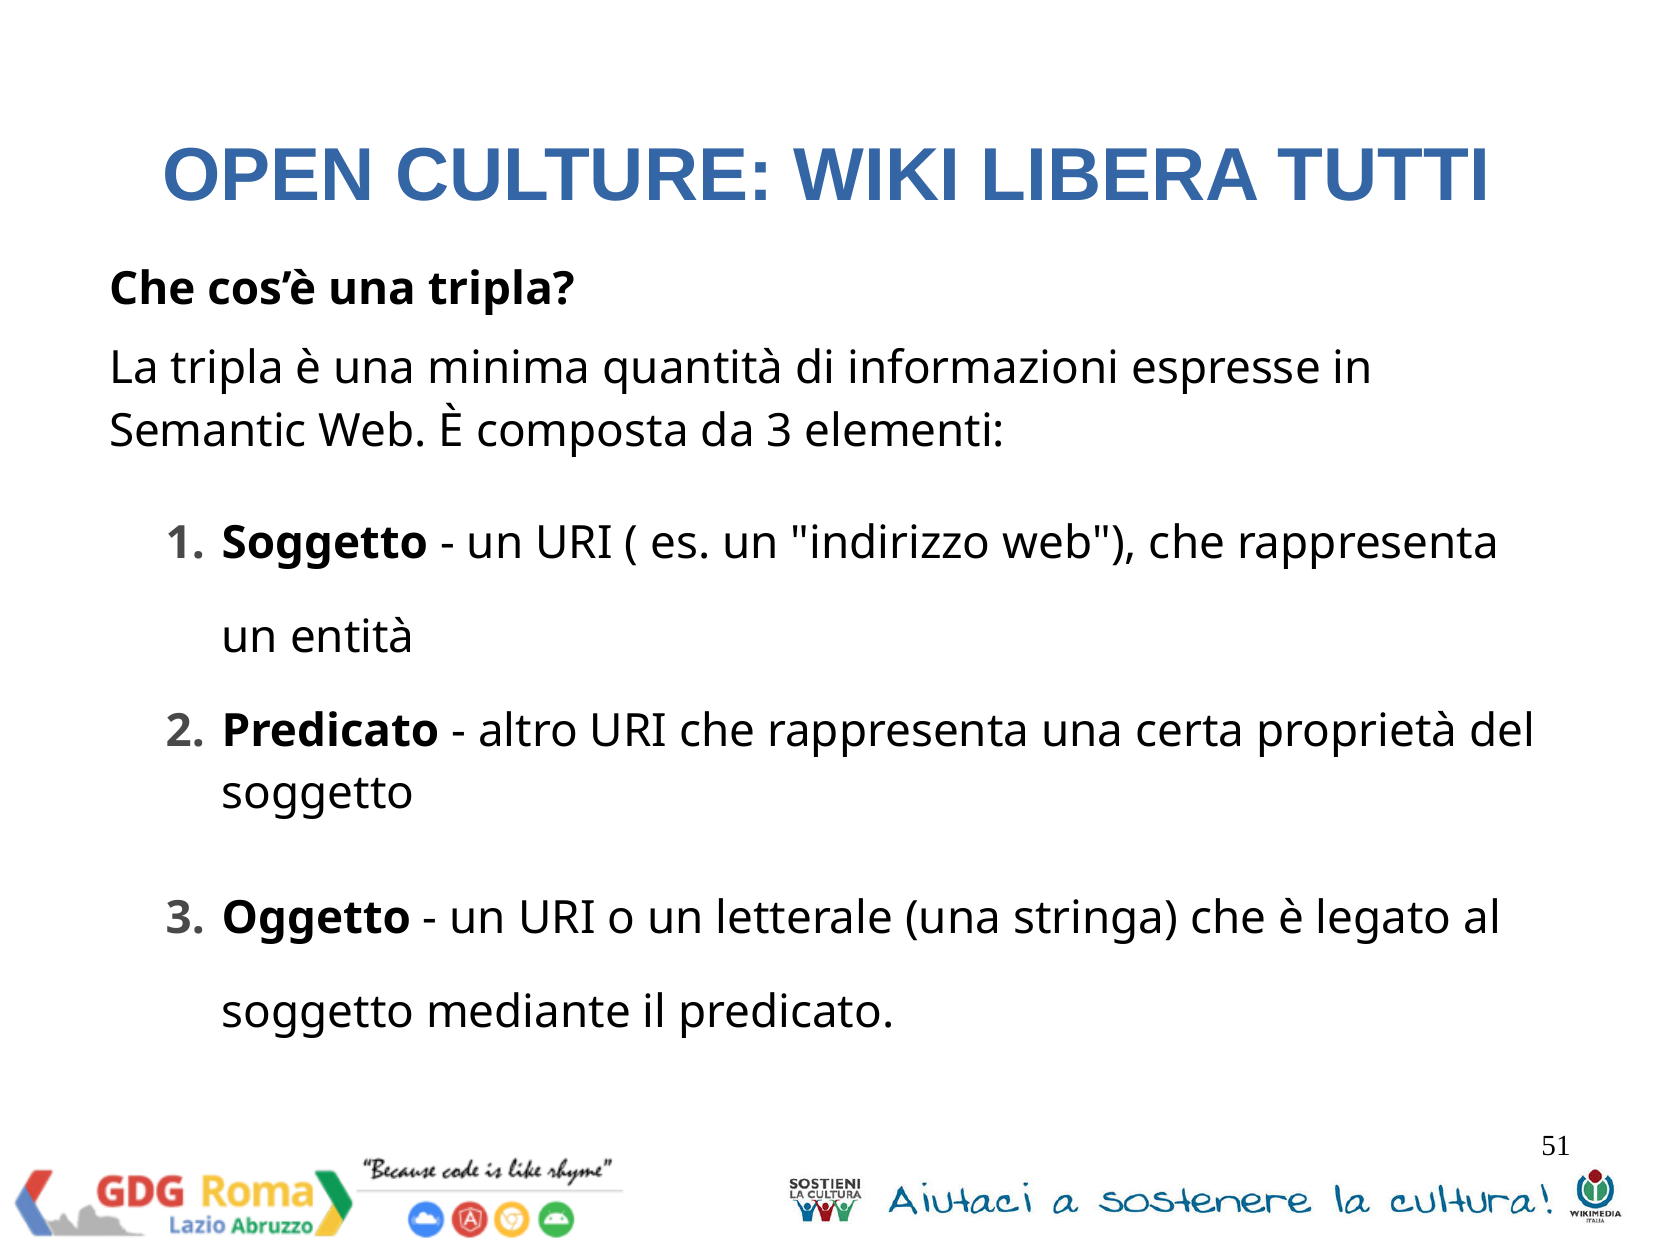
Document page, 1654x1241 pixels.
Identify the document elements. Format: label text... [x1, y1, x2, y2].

title OPEN CULTURE: WIKI LIBERA TUTTI [11, 17, 1642, 249]
picture [11, 1155, 626, 1241]
picture [772, 1163, 1648, 1233]
text_box Che cos’è una tripla? La tripla è una minima quantità di informazioni espresse in Semantic Web. È composta da 3 elementi: Soggetto - un URI ( es. un "indirizzo web"), che rappresenta un entità Predicato - altro URI che rappresenta una certa proprietà del soggetto Oggetto - un URI o un letterale (una stringa) che è legato al soggetto mediante il predicato. [94, 249, 1583, 1111]
